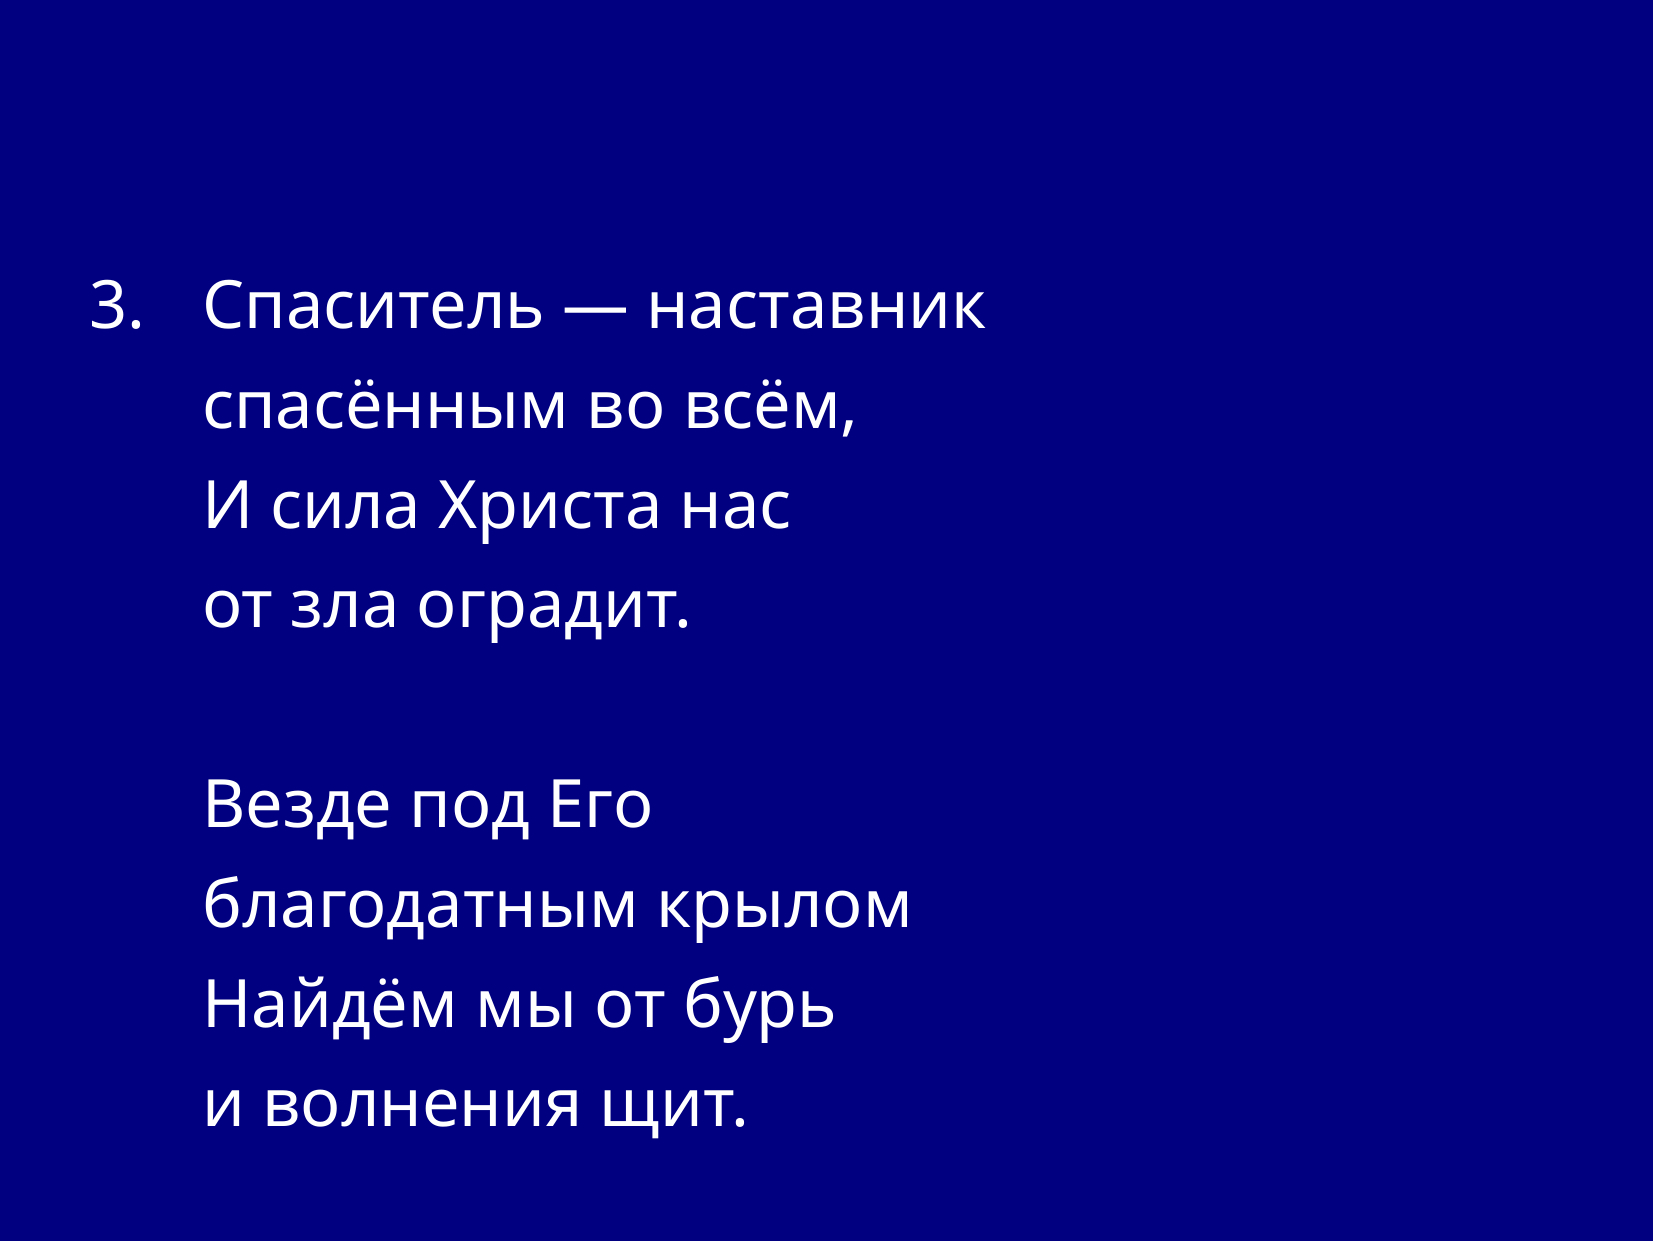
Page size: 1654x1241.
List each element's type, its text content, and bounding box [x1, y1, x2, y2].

text_box 3. Спаситель — наставник спасённым во всём, И сила Христа нас от зла оградит. Везде под Его благодатным крылом Найдём мы от бурь и волнения щит. [75, 150, 1576, 1163]
